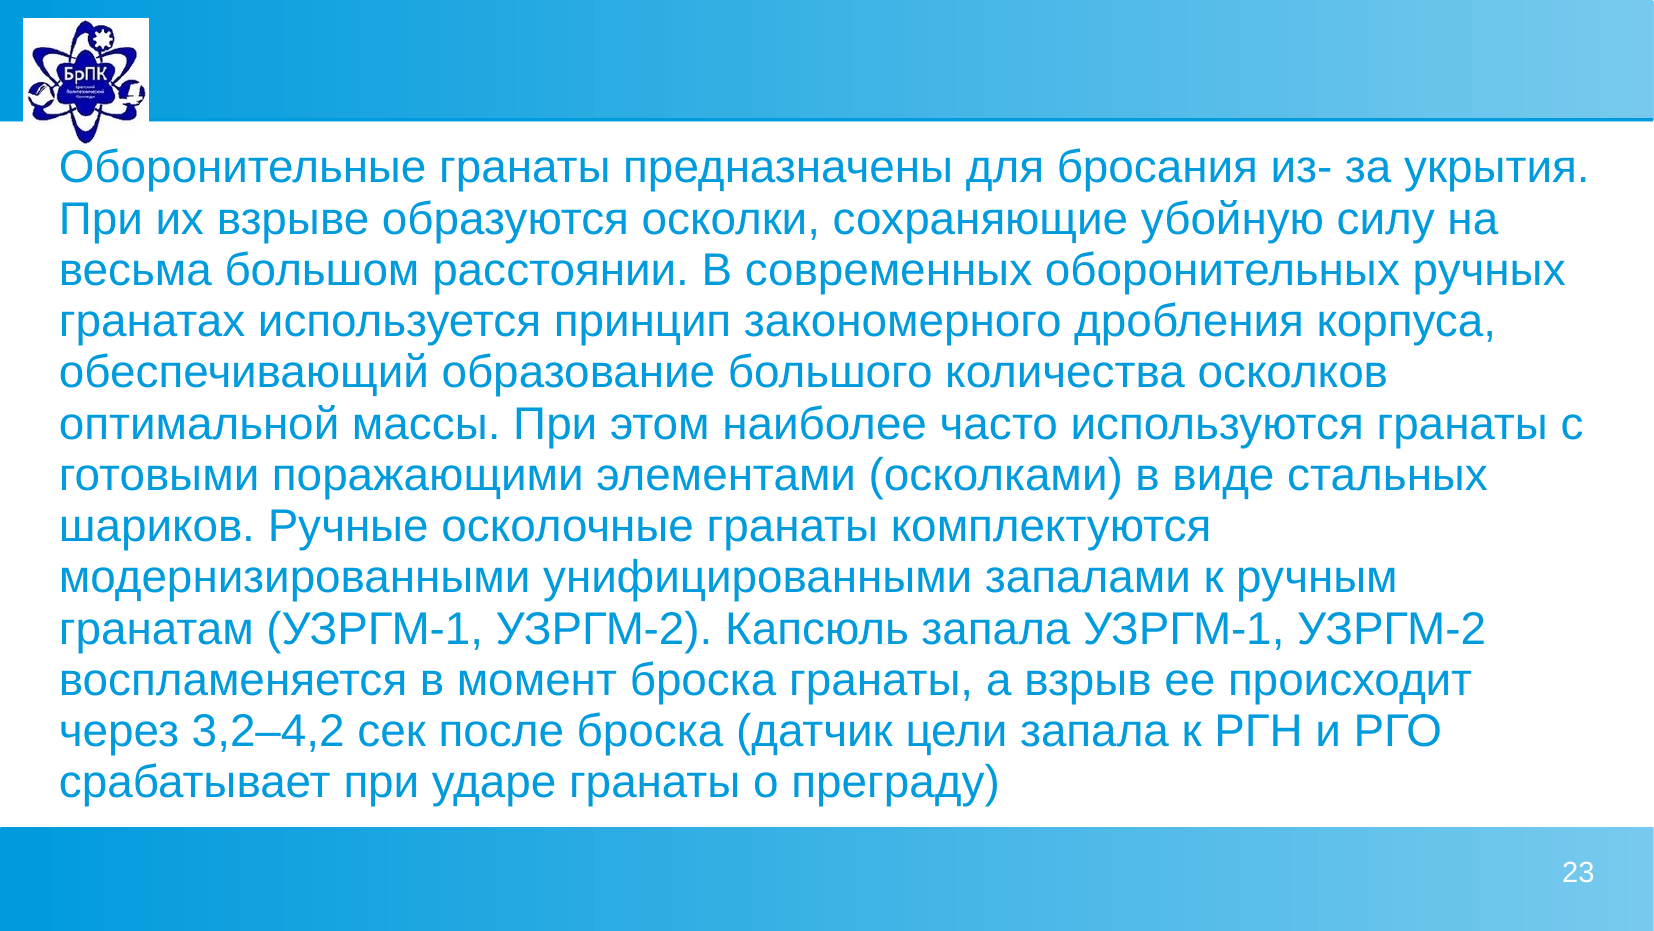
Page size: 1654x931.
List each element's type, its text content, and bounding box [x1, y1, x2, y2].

list Оборонительные гранаты предназначены для бросания из- за укрытия. При их взрыве образуются осколки, сохраняющие убойную силу на весьма большом расстоянии. В современных оборонительных ручных гранатах используется принцип закономерного дробления корпуса, обеспечивающий образование большого количества осколков оптимальной массы. При этом наиболее часто используются гранаты с готовыми поражающими элементами (осколками) в виде стальных шариков. Ручные осколочные гранаты комплектуются модернизированными унифицированными запалами к ручным гранатам (УЗРГМ-1, УЗРГМ-2). Капсюль запала УЗРГМ-1, УЗРГМ-2 воспламеняется в момент броска гранаты, а взрыв ее происходит через 3,2–4,2 сек после броска (датчик цели запала к РГН и РГО срабатывает при ударе гранаты о преграду) [59, 141, 1595, 732]
picture [23, 19, 149, 145]
